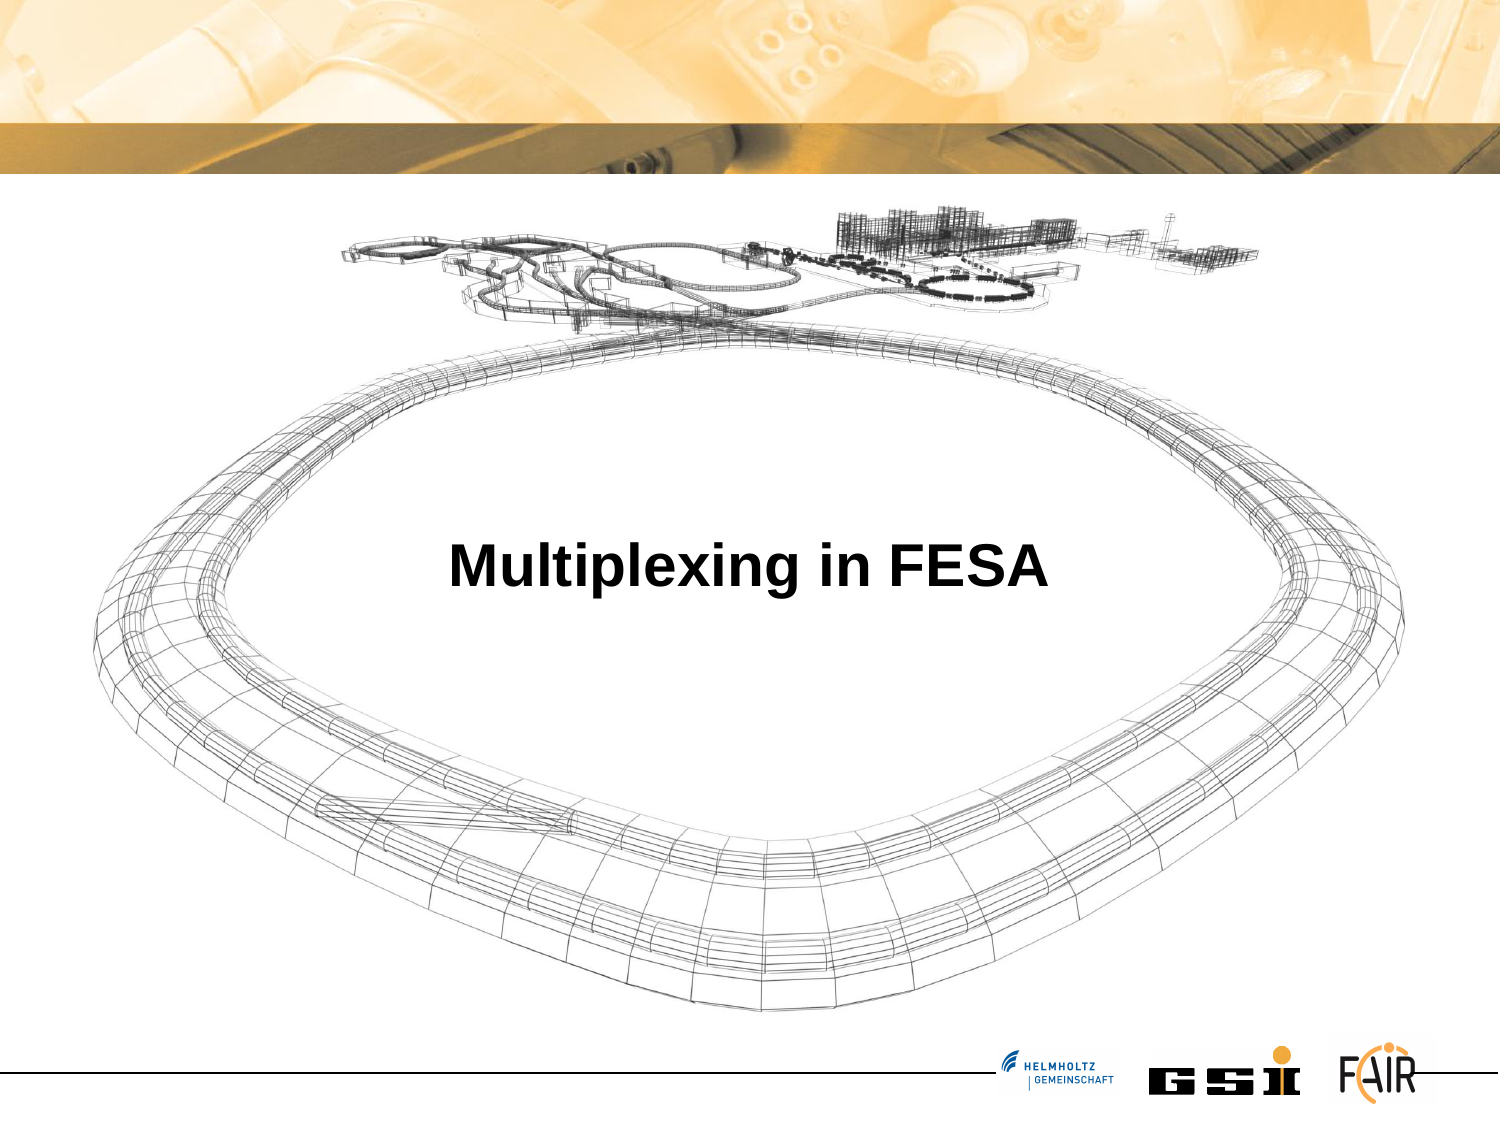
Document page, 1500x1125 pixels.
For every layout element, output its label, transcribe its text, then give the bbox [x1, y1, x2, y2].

picture [996, 1046, 1119, 1095]
picture [82, 184, 1418, 1024]
picture [1328, 1034, 1437, 1106]
picture [0, 0, 1500, 175]
subtitle Multiplexing in FESA [227, 527, 1273, 988]
picture [1149, 1046, 1300, 1095]
